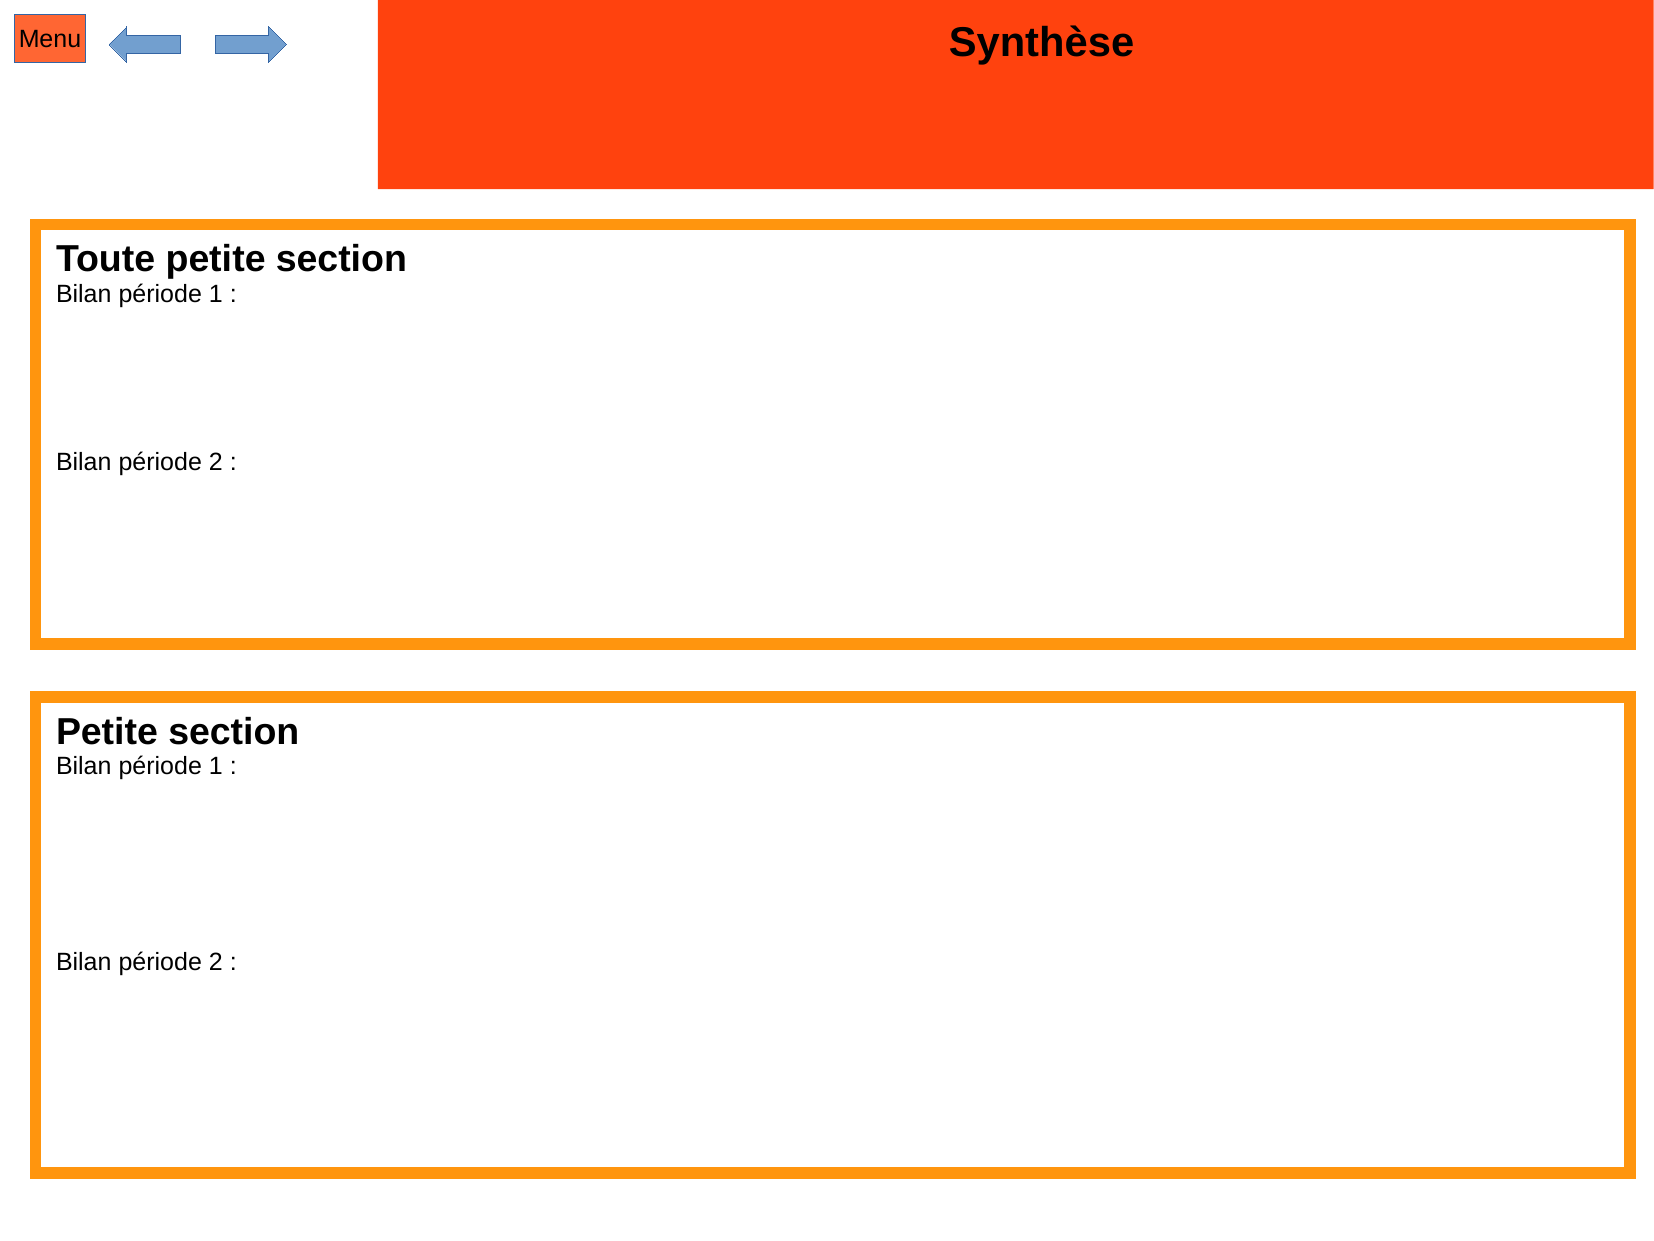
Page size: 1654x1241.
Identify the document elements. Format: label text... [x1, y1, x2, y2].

text_box Petite section Bilan période 1 : Bilan période 2 : [35, 696, 1630, 1173]
text_box Toute petite section Bilan période 1 : Bilan période 2 : [35, 224, 1630, 645]
text_box Menu [14, 14, 86, 63]
text_box [109, 26, 181, 63]
text_box Synthèse [934, 11, 1150, 157]
text_box [215, 26, 287, 63]
text_box [377, 0, 1654, 190]
